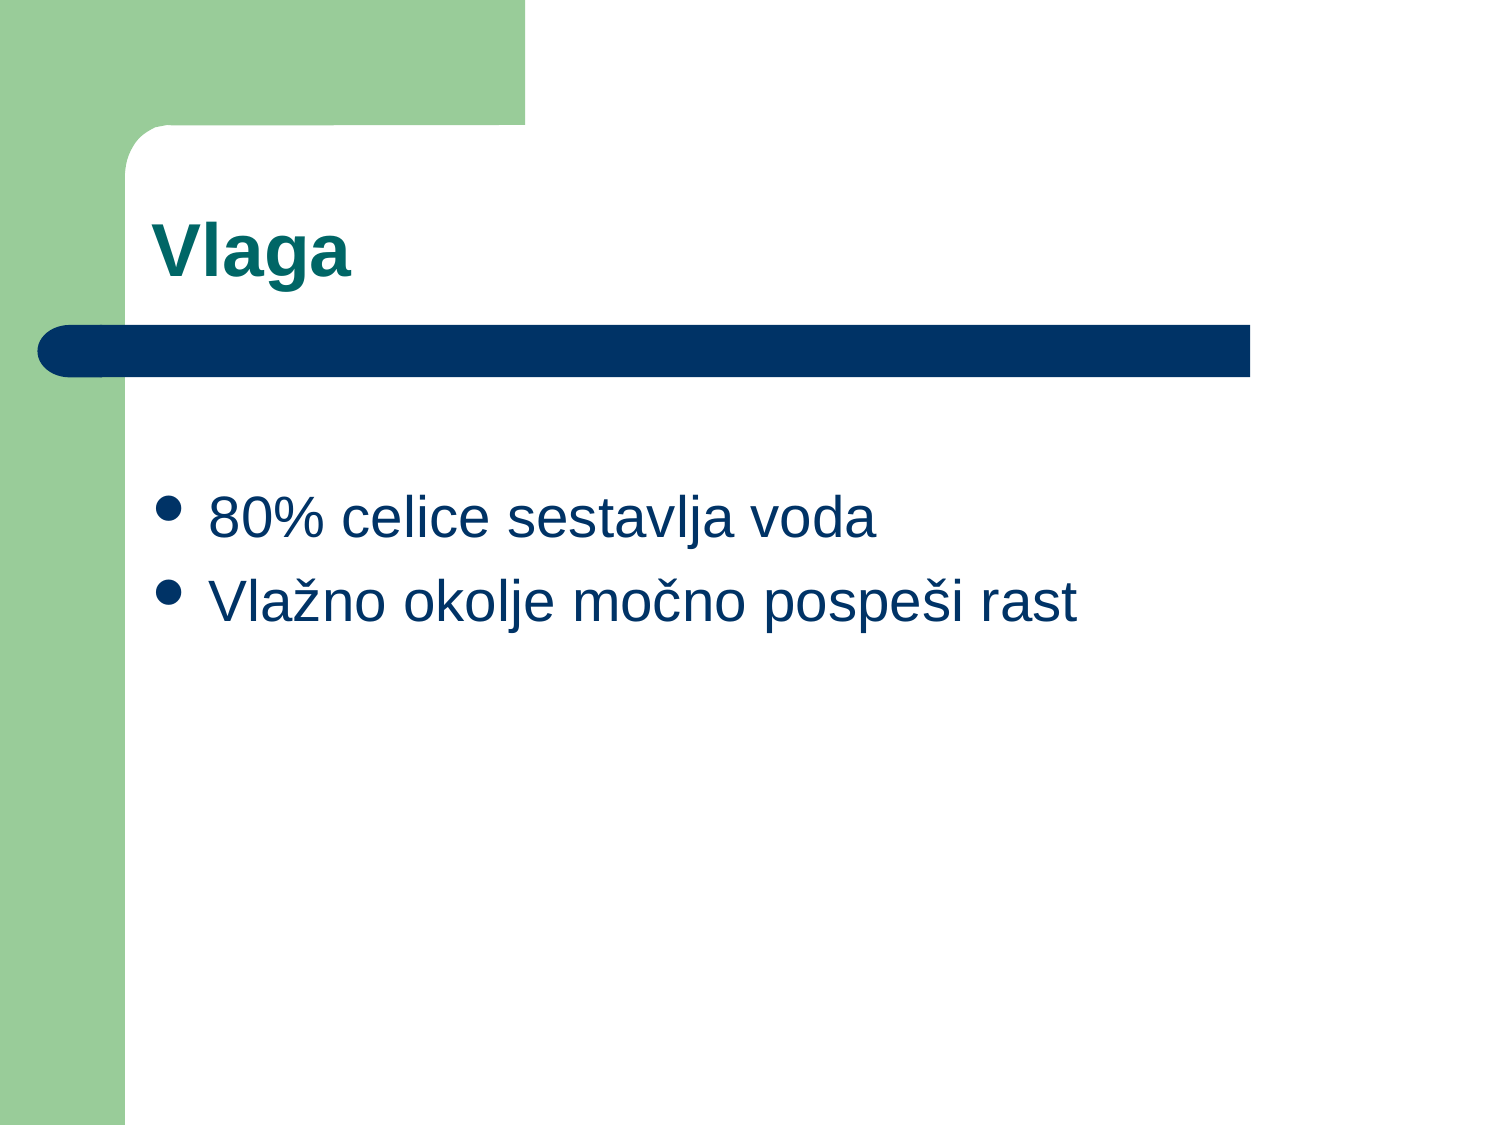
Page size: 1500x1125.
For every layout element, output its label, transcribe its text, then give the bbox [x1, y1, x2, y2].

title Vlaga [136, 136, 1414, 301]
list 80% celice sestavlja voda Vlažno okolje močno pospeši rast [137, 387, 1400, 999]
